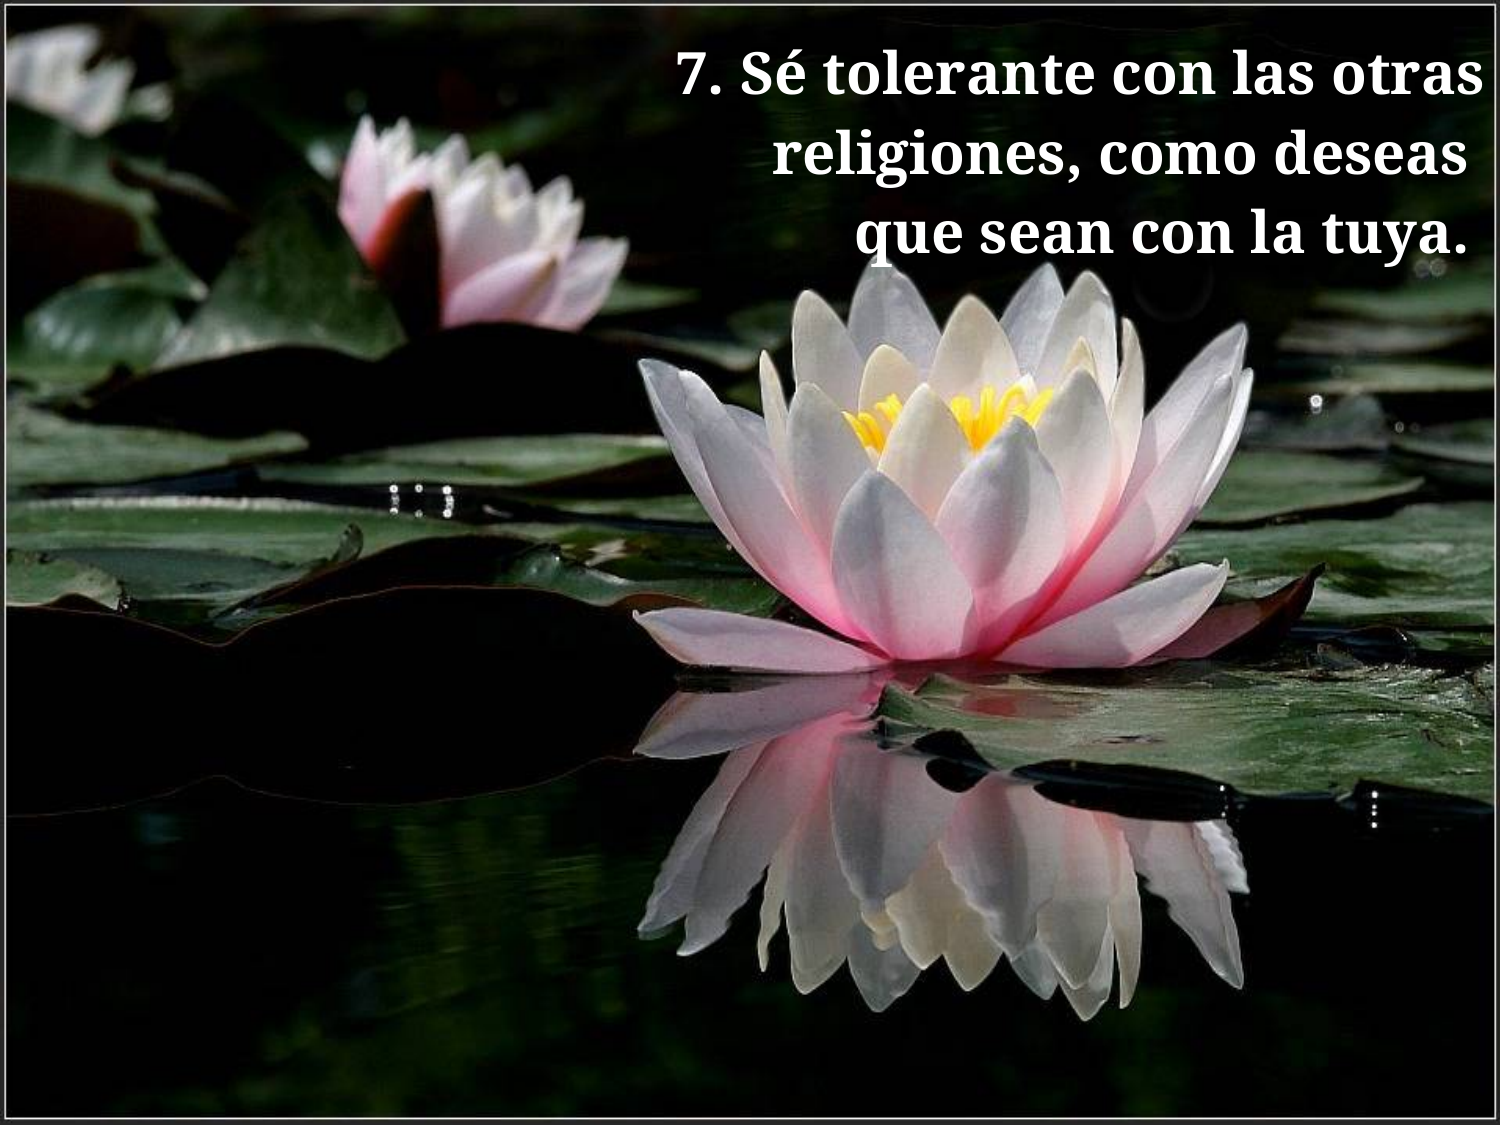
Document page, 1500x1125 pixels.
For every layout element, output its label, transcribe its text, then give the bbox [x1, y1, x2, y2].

text_box 7. Sé tolerante con las otras religiones, como deseas que sean con la tuya. [437, 24, 1500, 279]
picture [0, 0, 1500, 1125]
